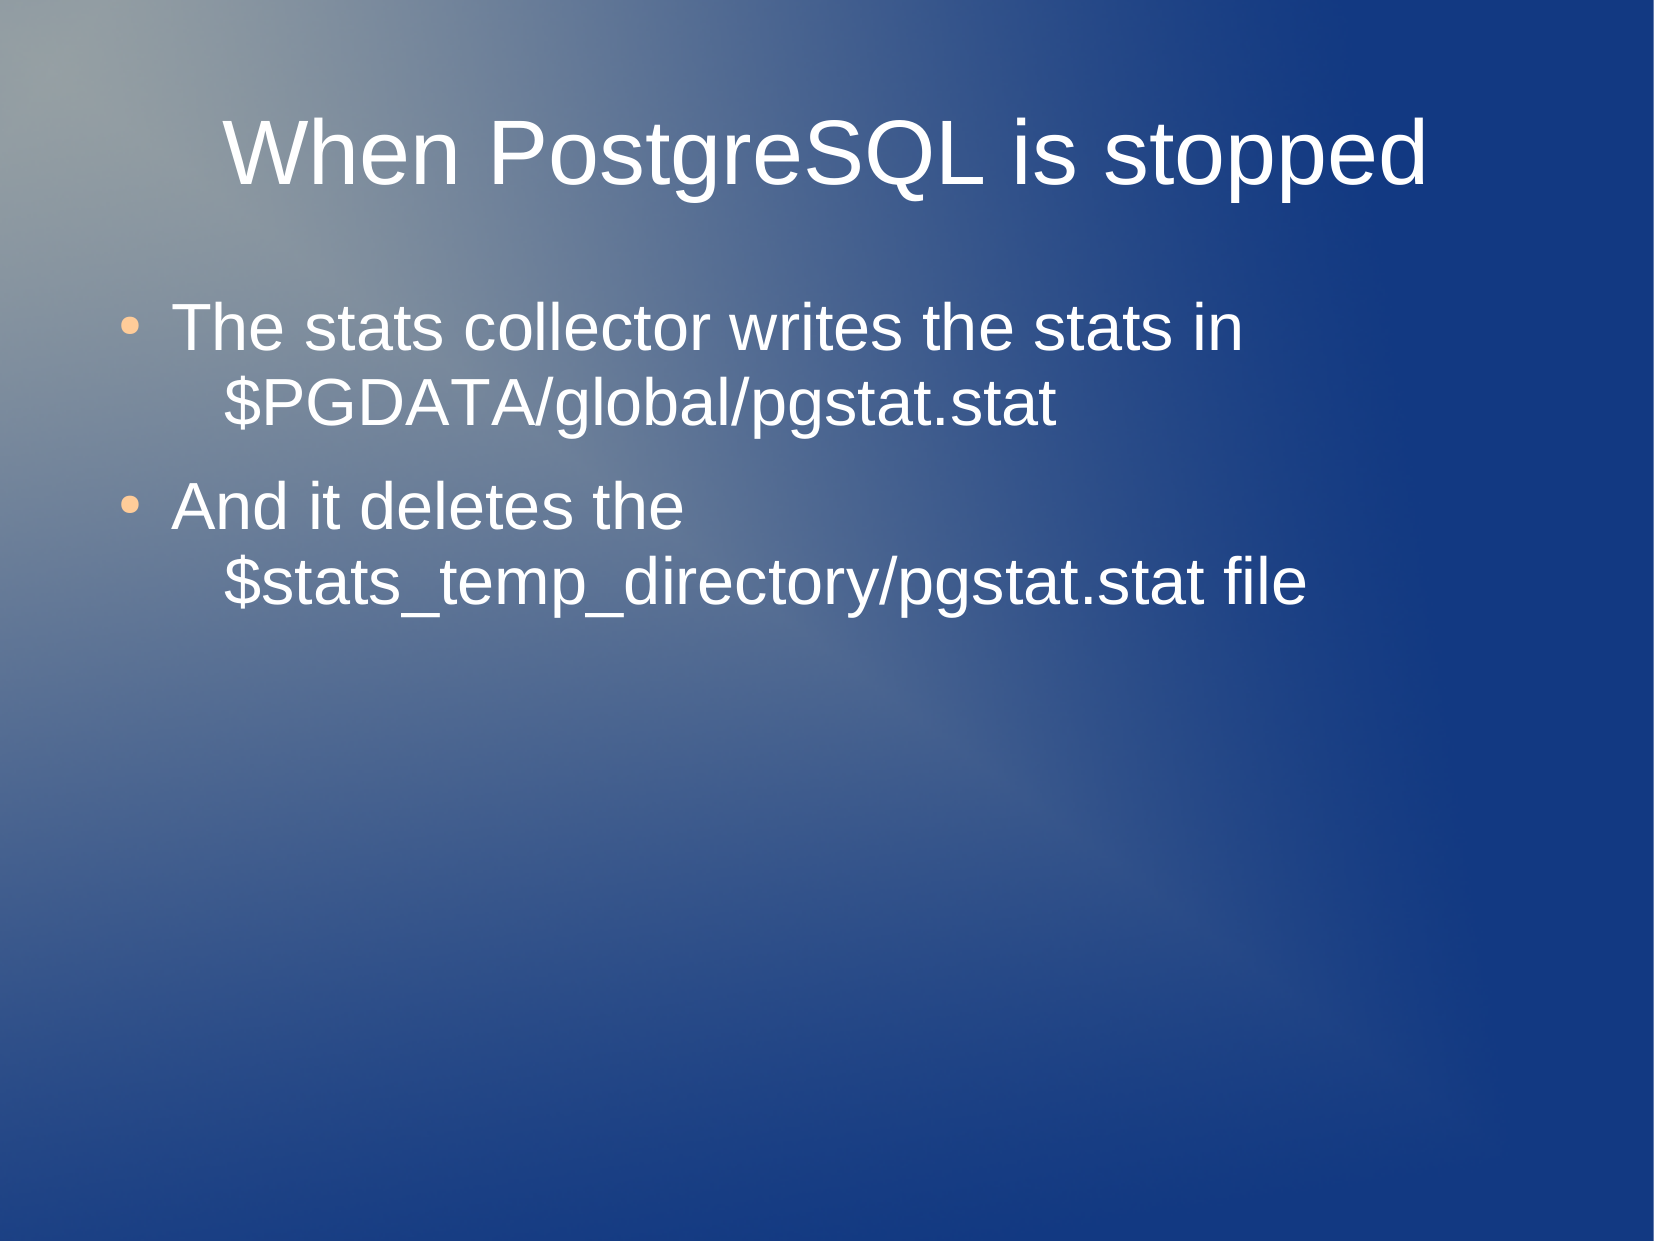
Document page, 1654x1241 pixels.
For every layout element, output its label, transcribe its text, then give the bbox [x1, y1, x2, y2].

title When PostgreSQL is stopped [82, 49, 1571, 257]
list The stats collector writes the stats in $PGDATA/global/pgstat.stat And it deletes the $stats_temp_directory/pgstat.stat file [82, 290, 1571, 1109]
picture [0, 0, 1654, 1241]
